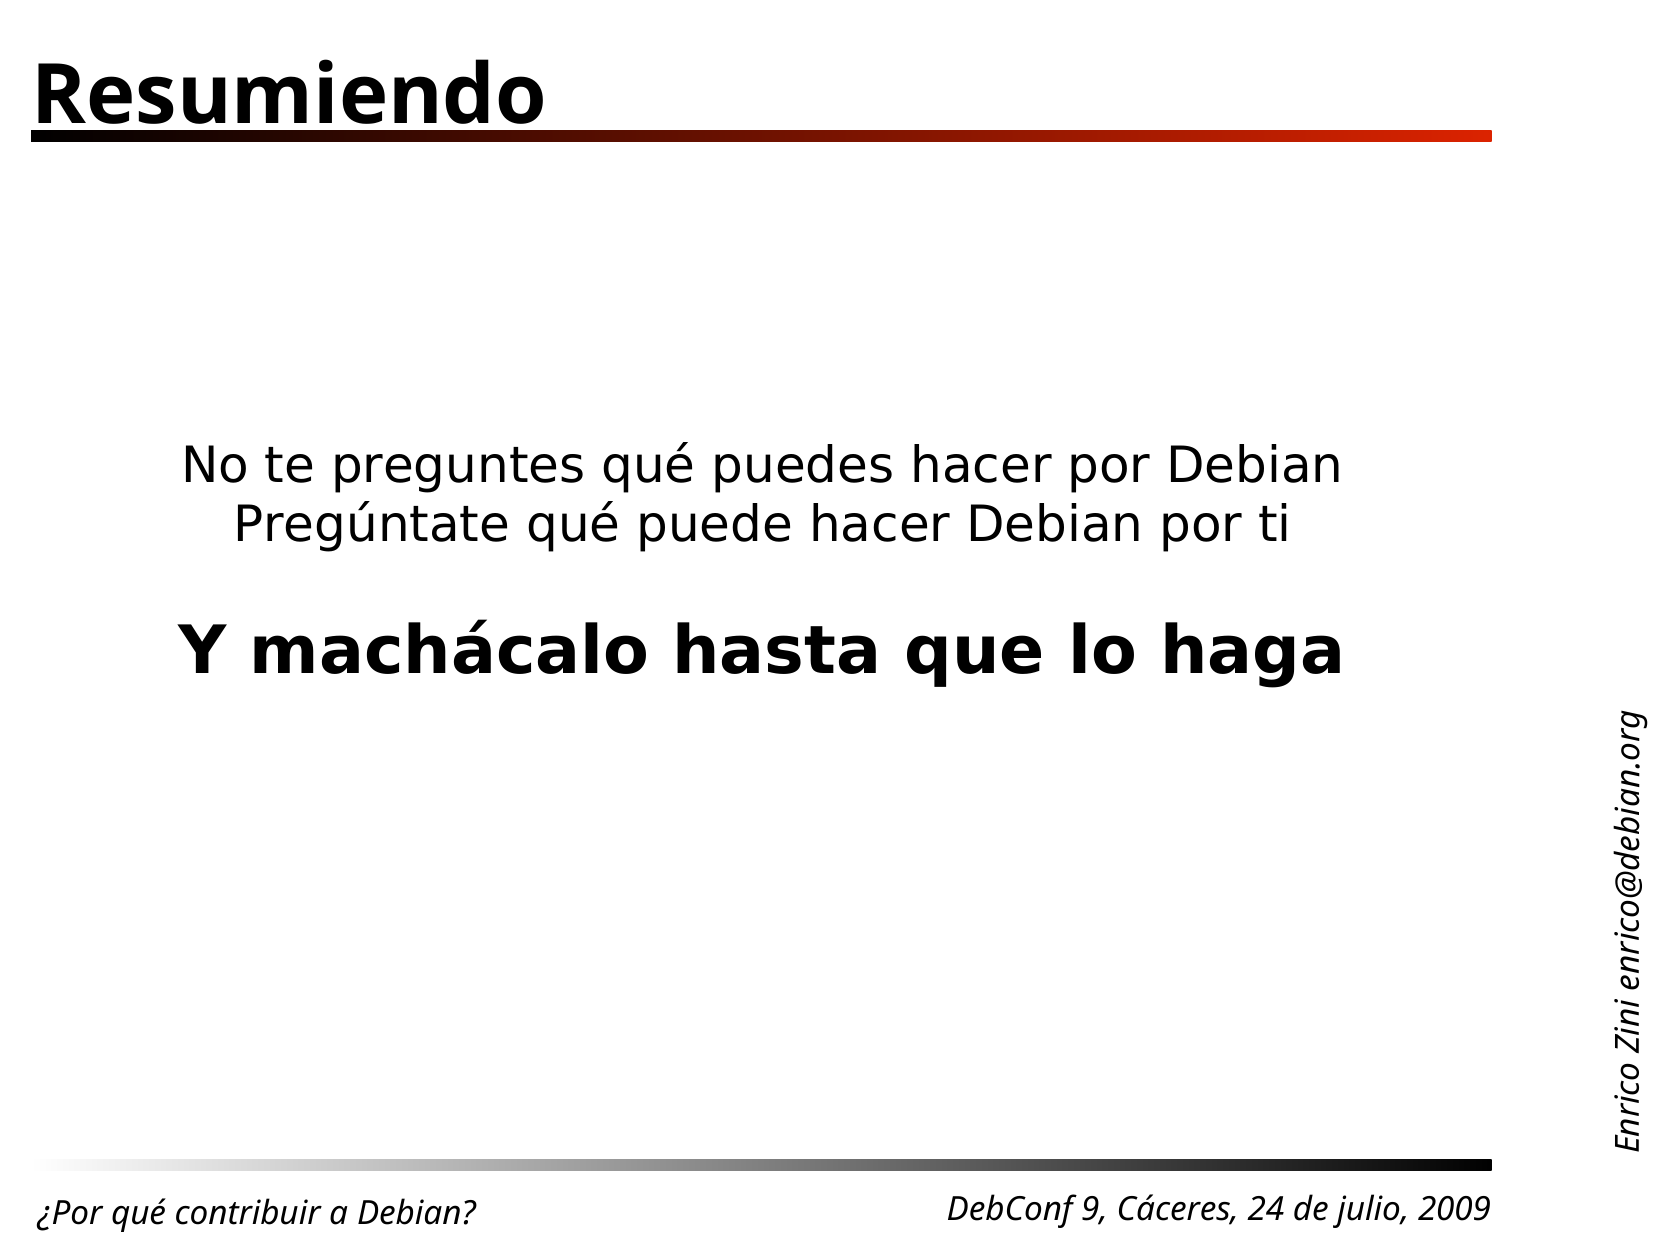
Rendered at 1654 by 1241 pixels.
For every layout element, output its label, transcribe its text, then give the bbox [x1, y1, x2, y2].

text_box Resumiendo [31, 34, 1438, 168]
text_box No te preguntes qué puedes hacer por Debian Pregúntate qué puede hacer Debian por ti Y machácalo hasta que lo haga [30, 436, 1495, 689]
